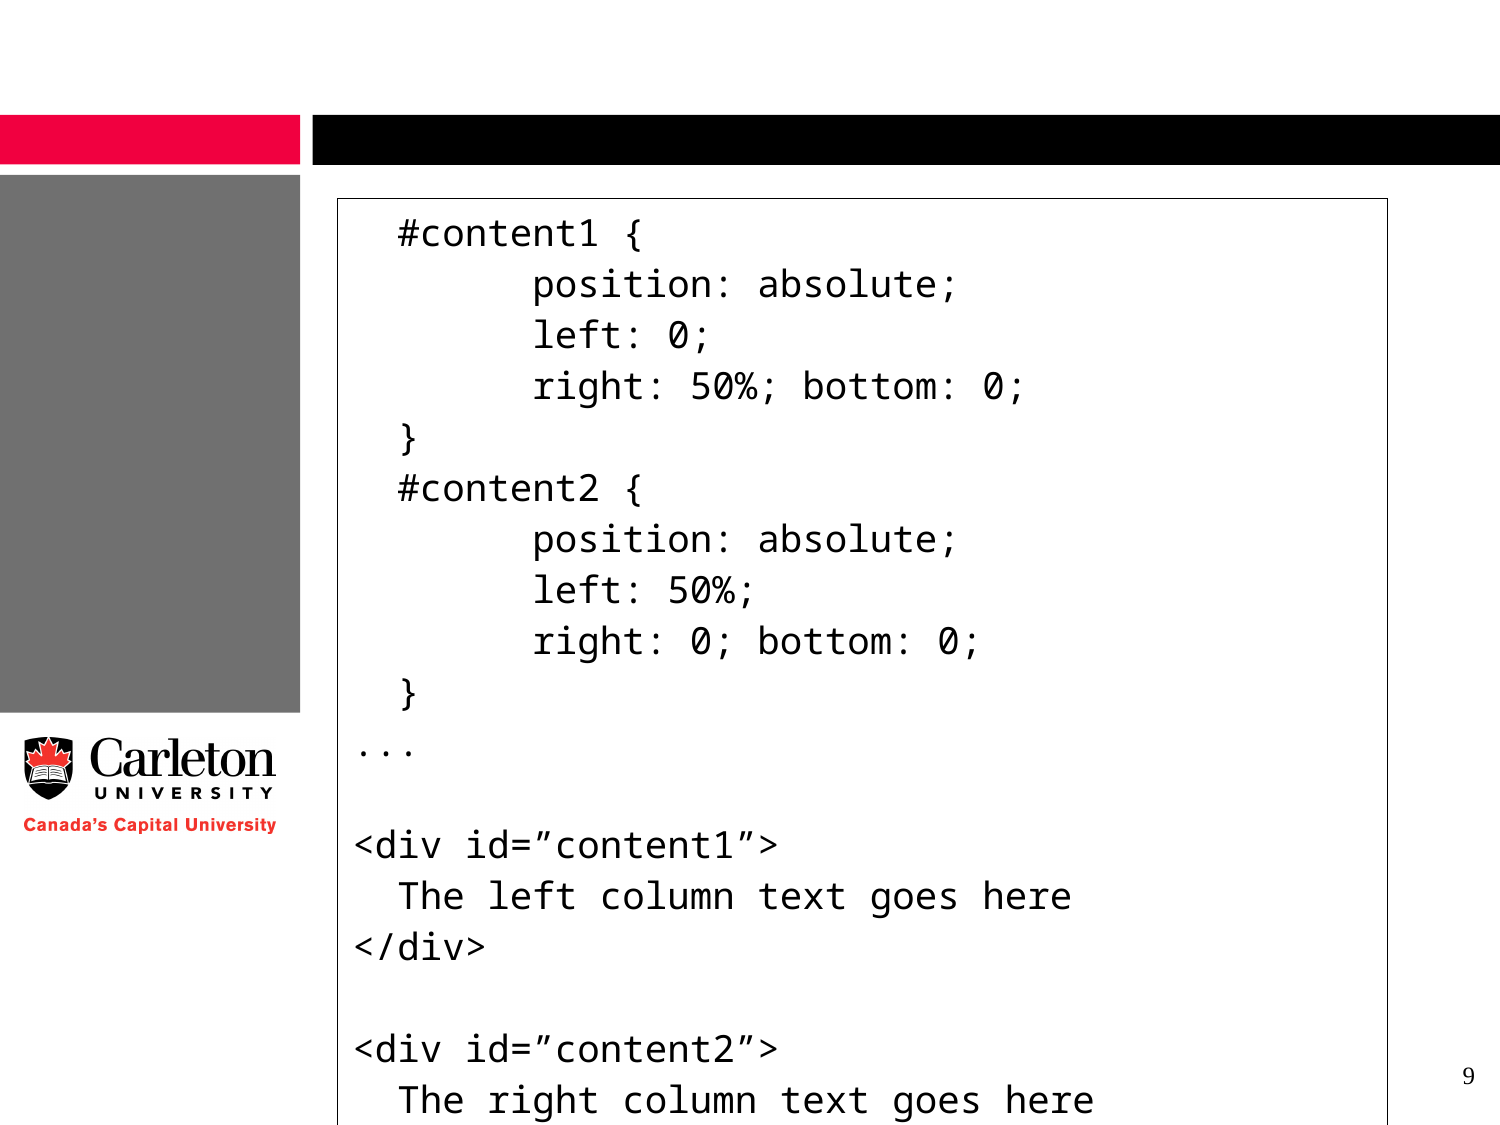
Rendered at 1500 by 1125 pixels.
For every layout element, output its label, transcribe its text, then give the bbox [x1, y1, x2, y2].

text_box #content1 { position: absolute; left: 0; right: 50%; bottom: 0; } #content2 { position: absolute; left: 50%; right: 0; bottom: 0; } ... <div id=”content1”> The left column text goes here </div> <div id=”content2”> The right column text goes here </div> [337, 198, 1388, 1074]
picture [24, 737, 276, 834]
